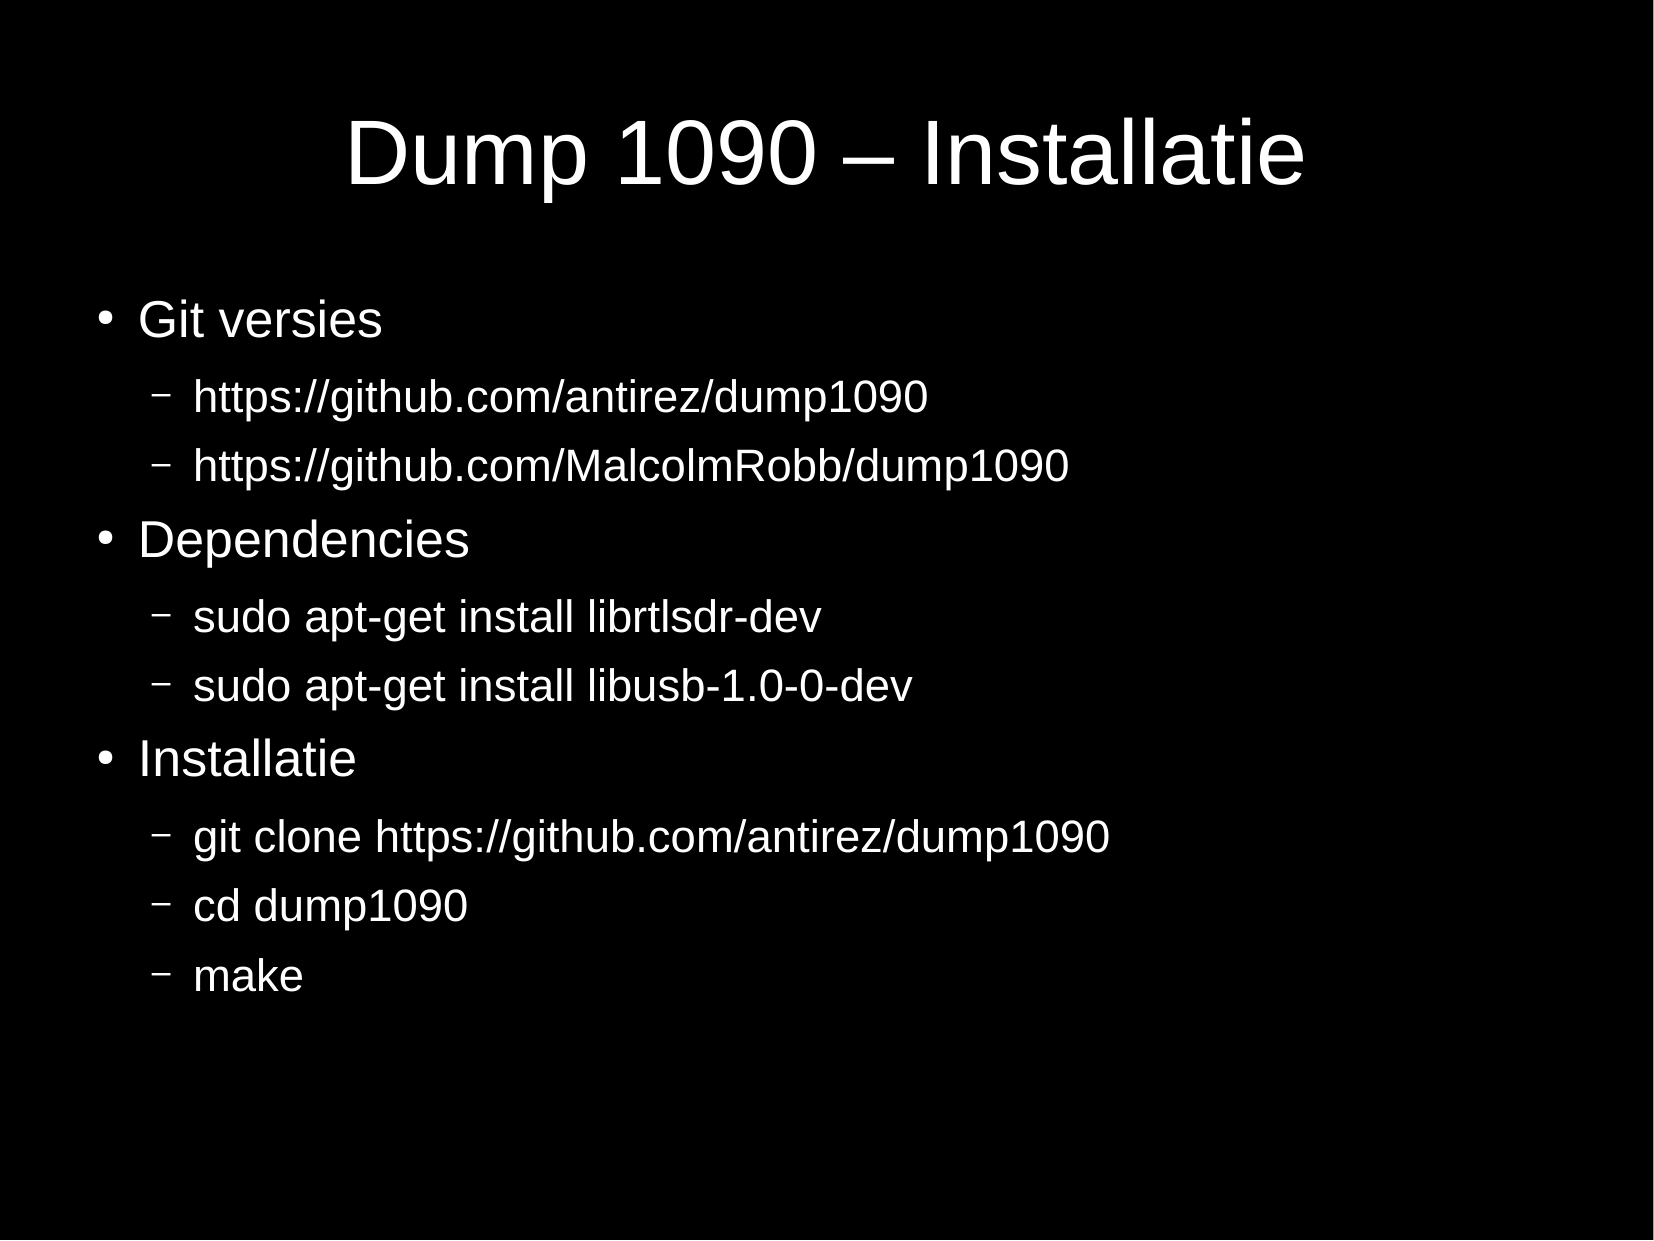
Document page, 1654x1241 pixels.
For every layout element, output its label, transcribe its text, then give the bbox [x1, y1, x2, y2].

list Git versies https://github.com/antirez/dump1090 https://github.com/MalcolmRobb/dump1090 Dependencies sudo apt-get install librtlsdr-dev sudo apt-get install libusb-1.0-0-dev Installatie git clone https://github.com/antirez/dump1090 cd dump1090 make [82, 290, 1571, 1010]
title Dump 1090 – Installatie [82, 49, 1571, 257]
